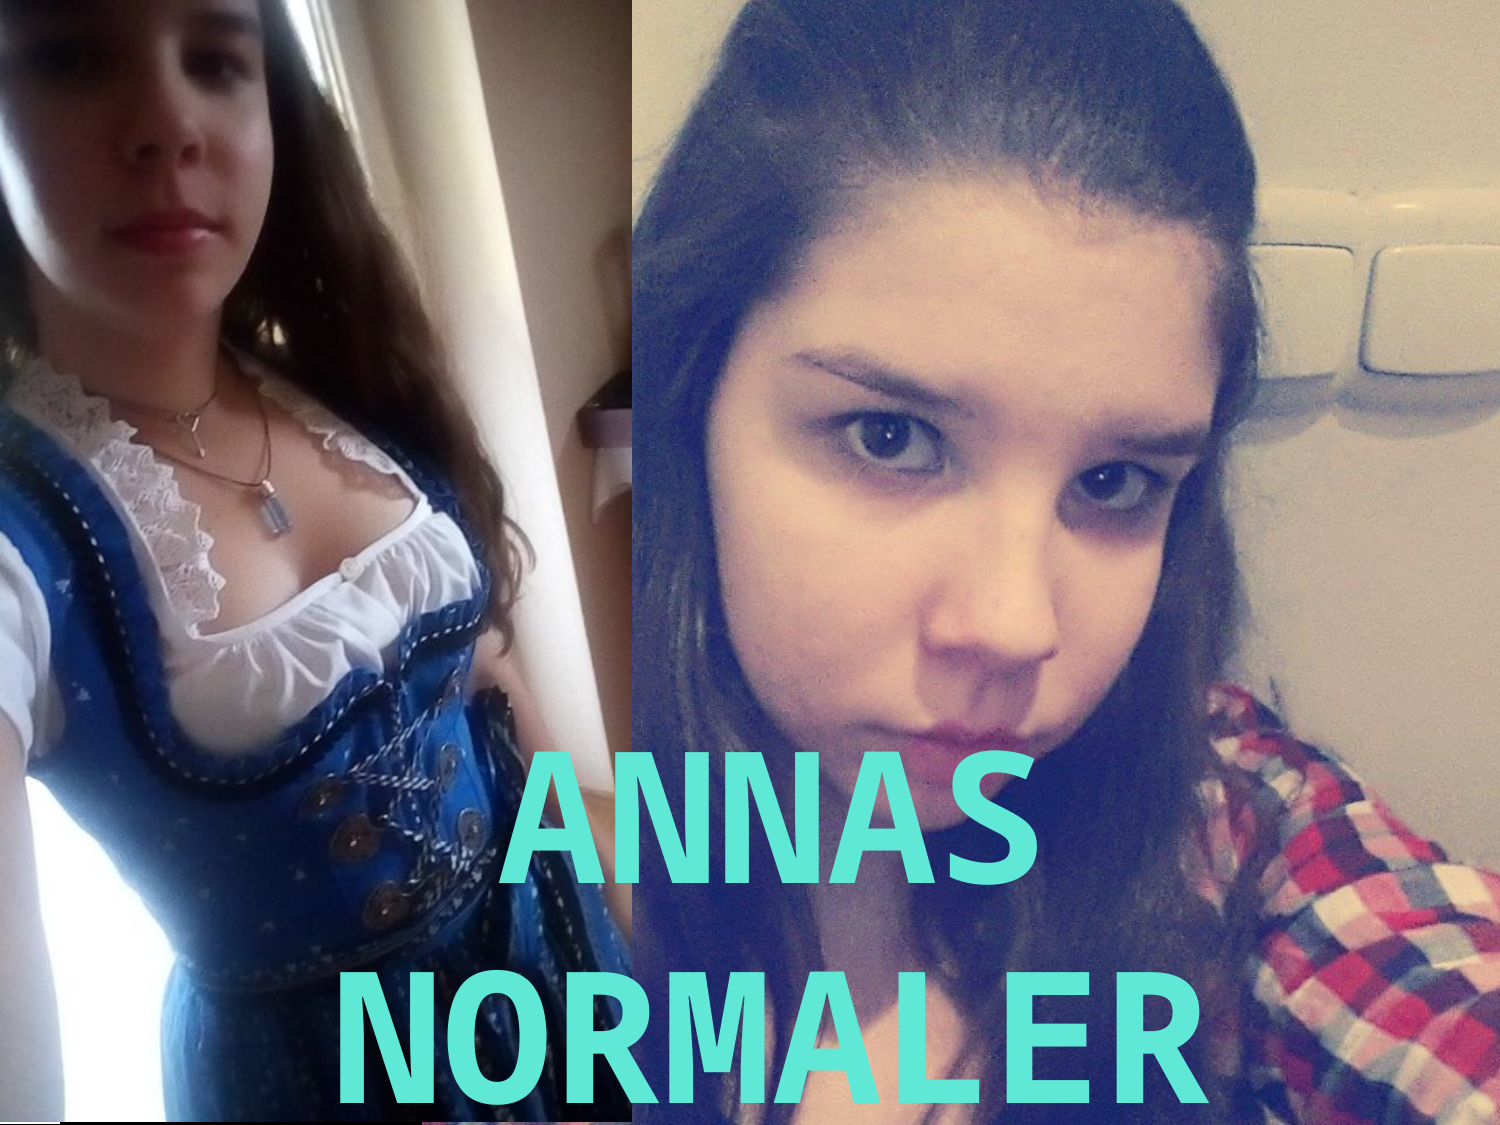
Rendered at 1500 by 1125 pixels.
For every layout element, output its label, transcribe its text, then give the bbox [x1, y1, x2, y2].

picture [0, 0, 1500, 1125]
title ANNAS NORMALER TAG [135, 692, 1411, 934]
